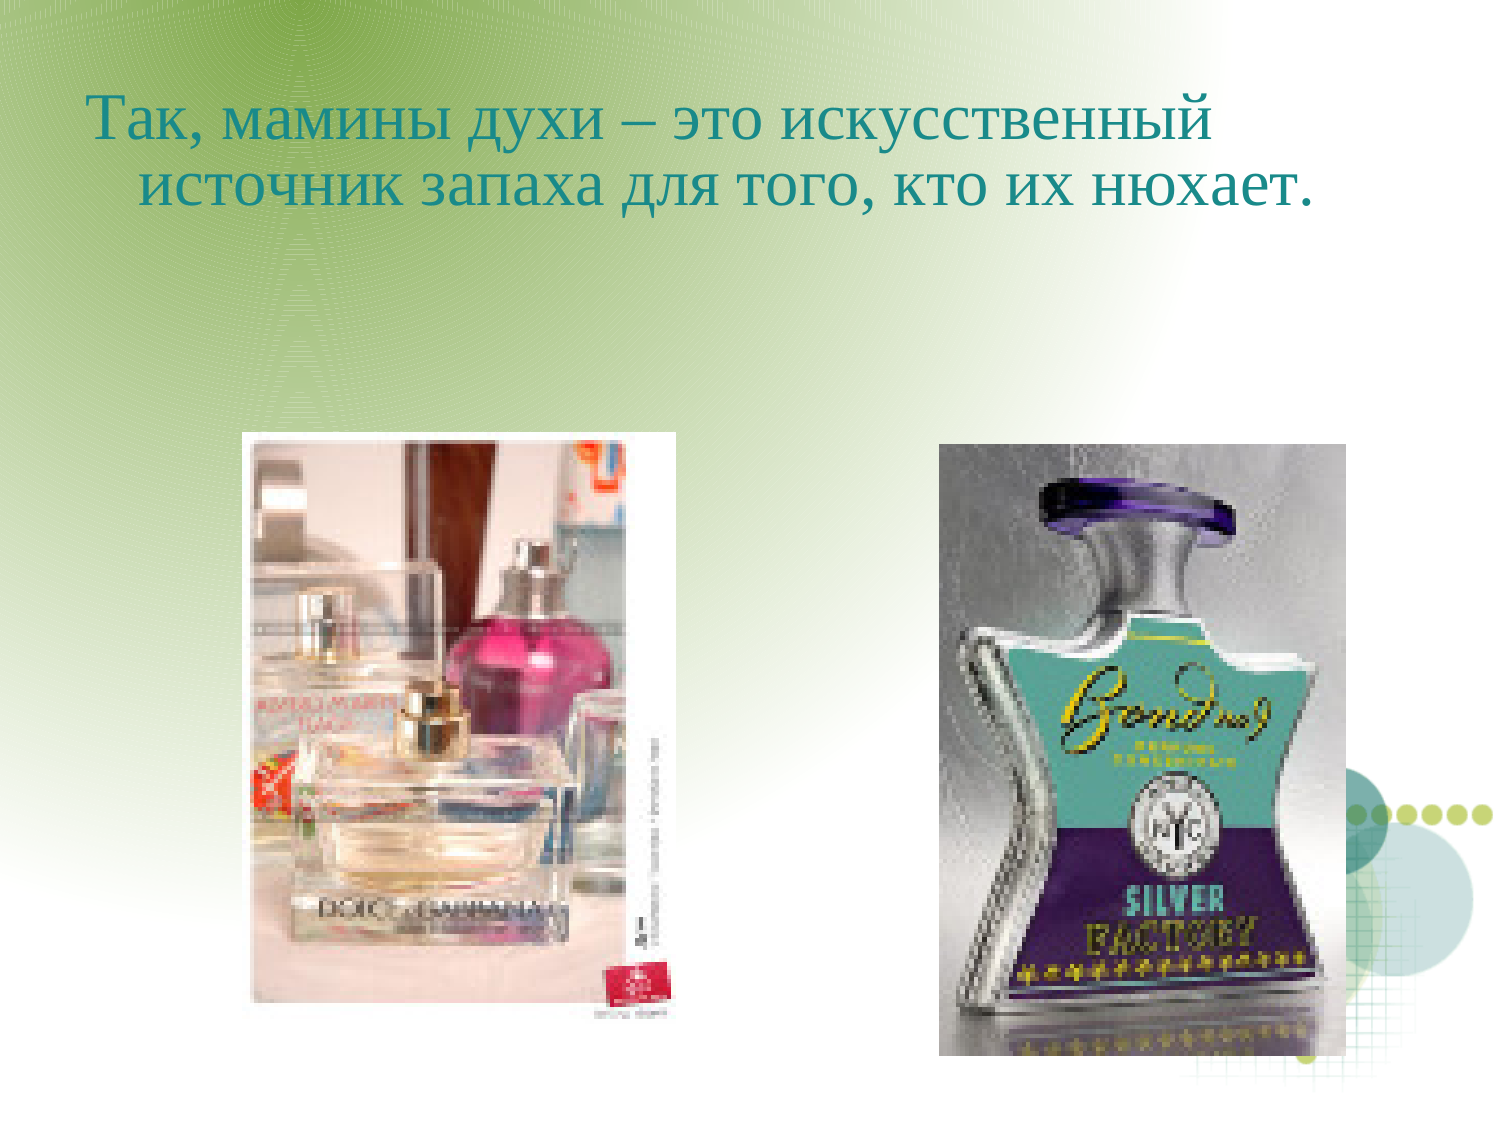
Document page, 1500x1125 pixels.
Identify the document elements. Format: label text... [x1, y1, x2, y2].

title [76, 0, 1427, 188]
picture [242, 432, 676, 1024]
list Так, мамины духи – это искусственный источник запаха для того, кто их нюхает. [53, 78, 1404, 332]
picture [939, 444, 1500, 1098]
